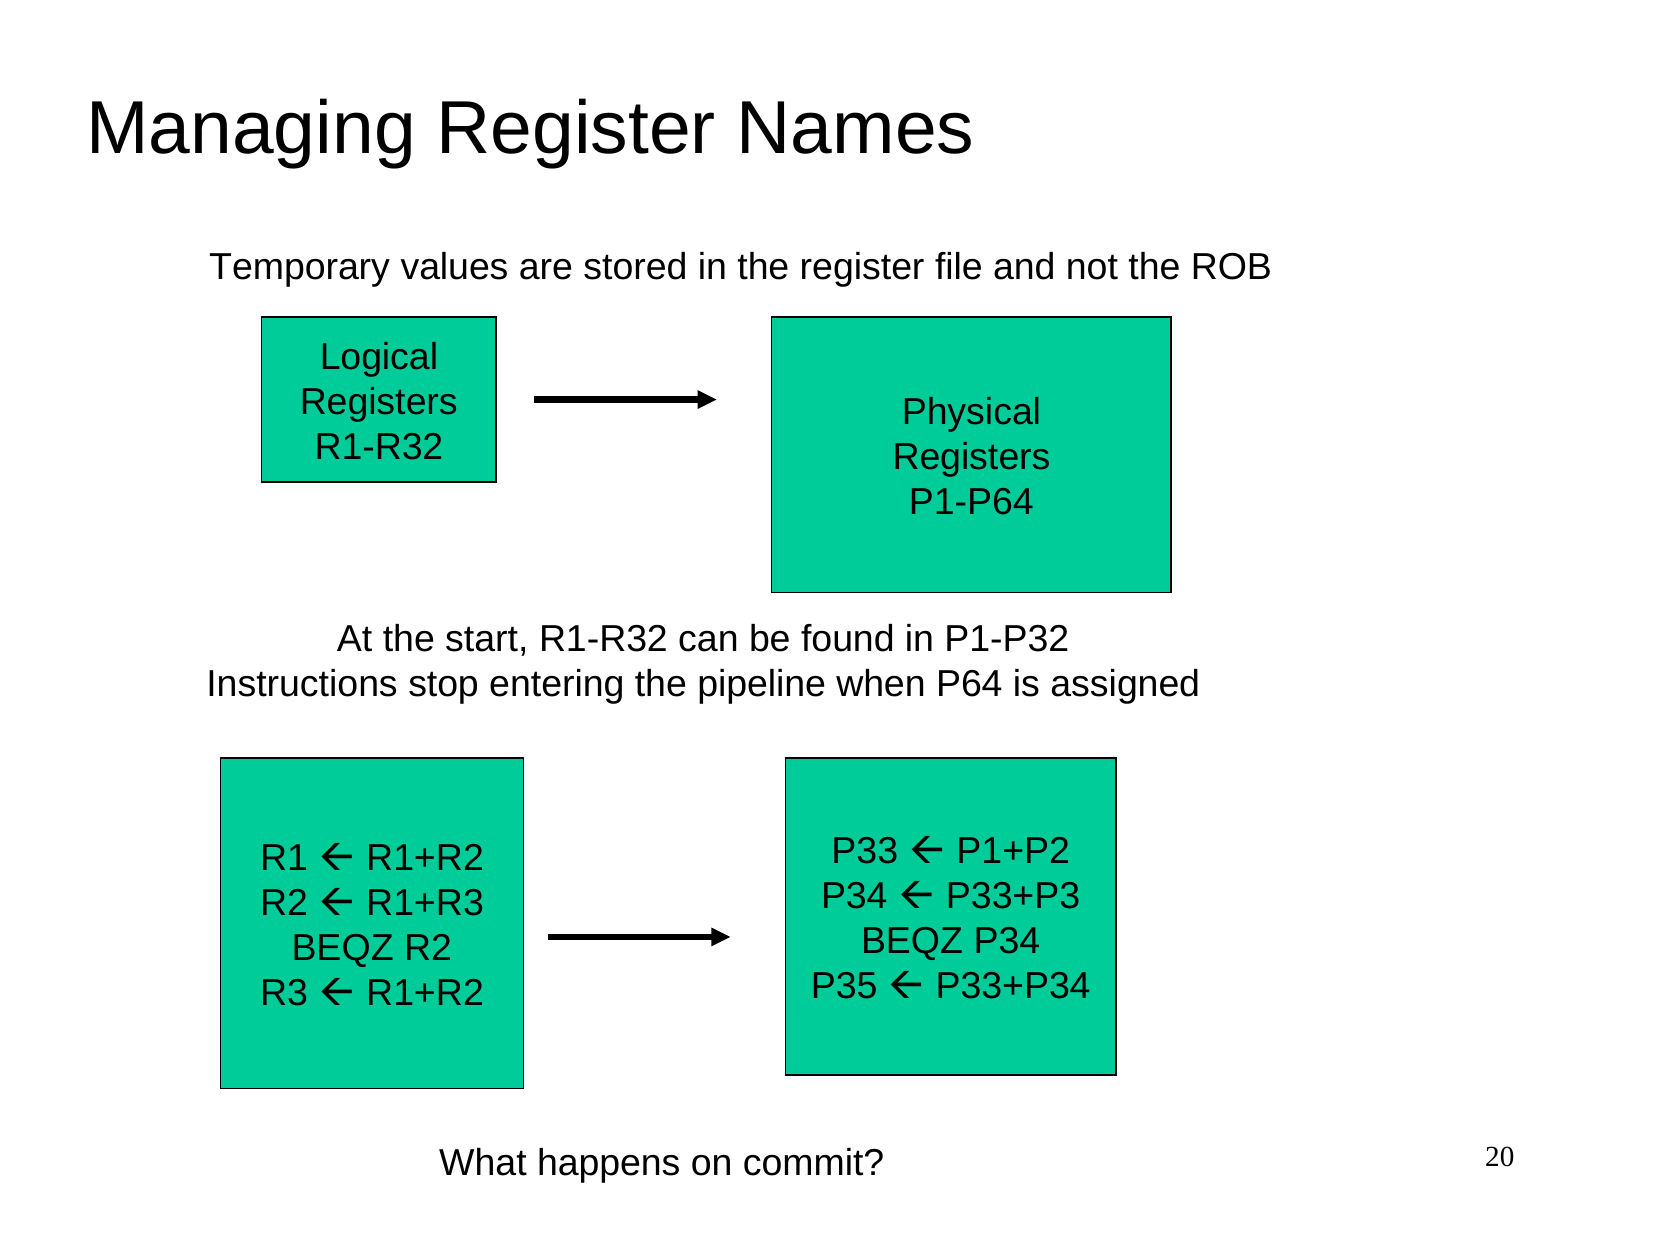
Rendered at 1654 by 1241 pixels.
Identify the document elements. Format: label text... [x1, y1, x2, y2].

text_box At the start, R1-R32 can be found in P1-P32 Instructions stop entering the pipeline when P64 is assigned [191, 606, 1216, 712]
text_box Logical Registers R1-R32 [261, 316, 497, 483]
text_box Physical Registers P1-P64 [771, 316, 1172, 593]
text_box Temporary values are stored in the register file and not the ROB [194, 234, 1288, 295]
text_box P33  P1+P2 P34  P33+P3 BEQZ P34 P35  P33+P34 [785, 757, 1117, 1075]
text_box What happens on commit? [424, 1129, 900, 1191]
text_box Managing Register Names [71, 71, 990, 177]
text_box <number> [1184, 1129, 1530, 1213]
text_box R1  R1+R2 R2  R1+R3 BEQZ R2 R3  R1+R2 [220, 757, 524, 1089]
